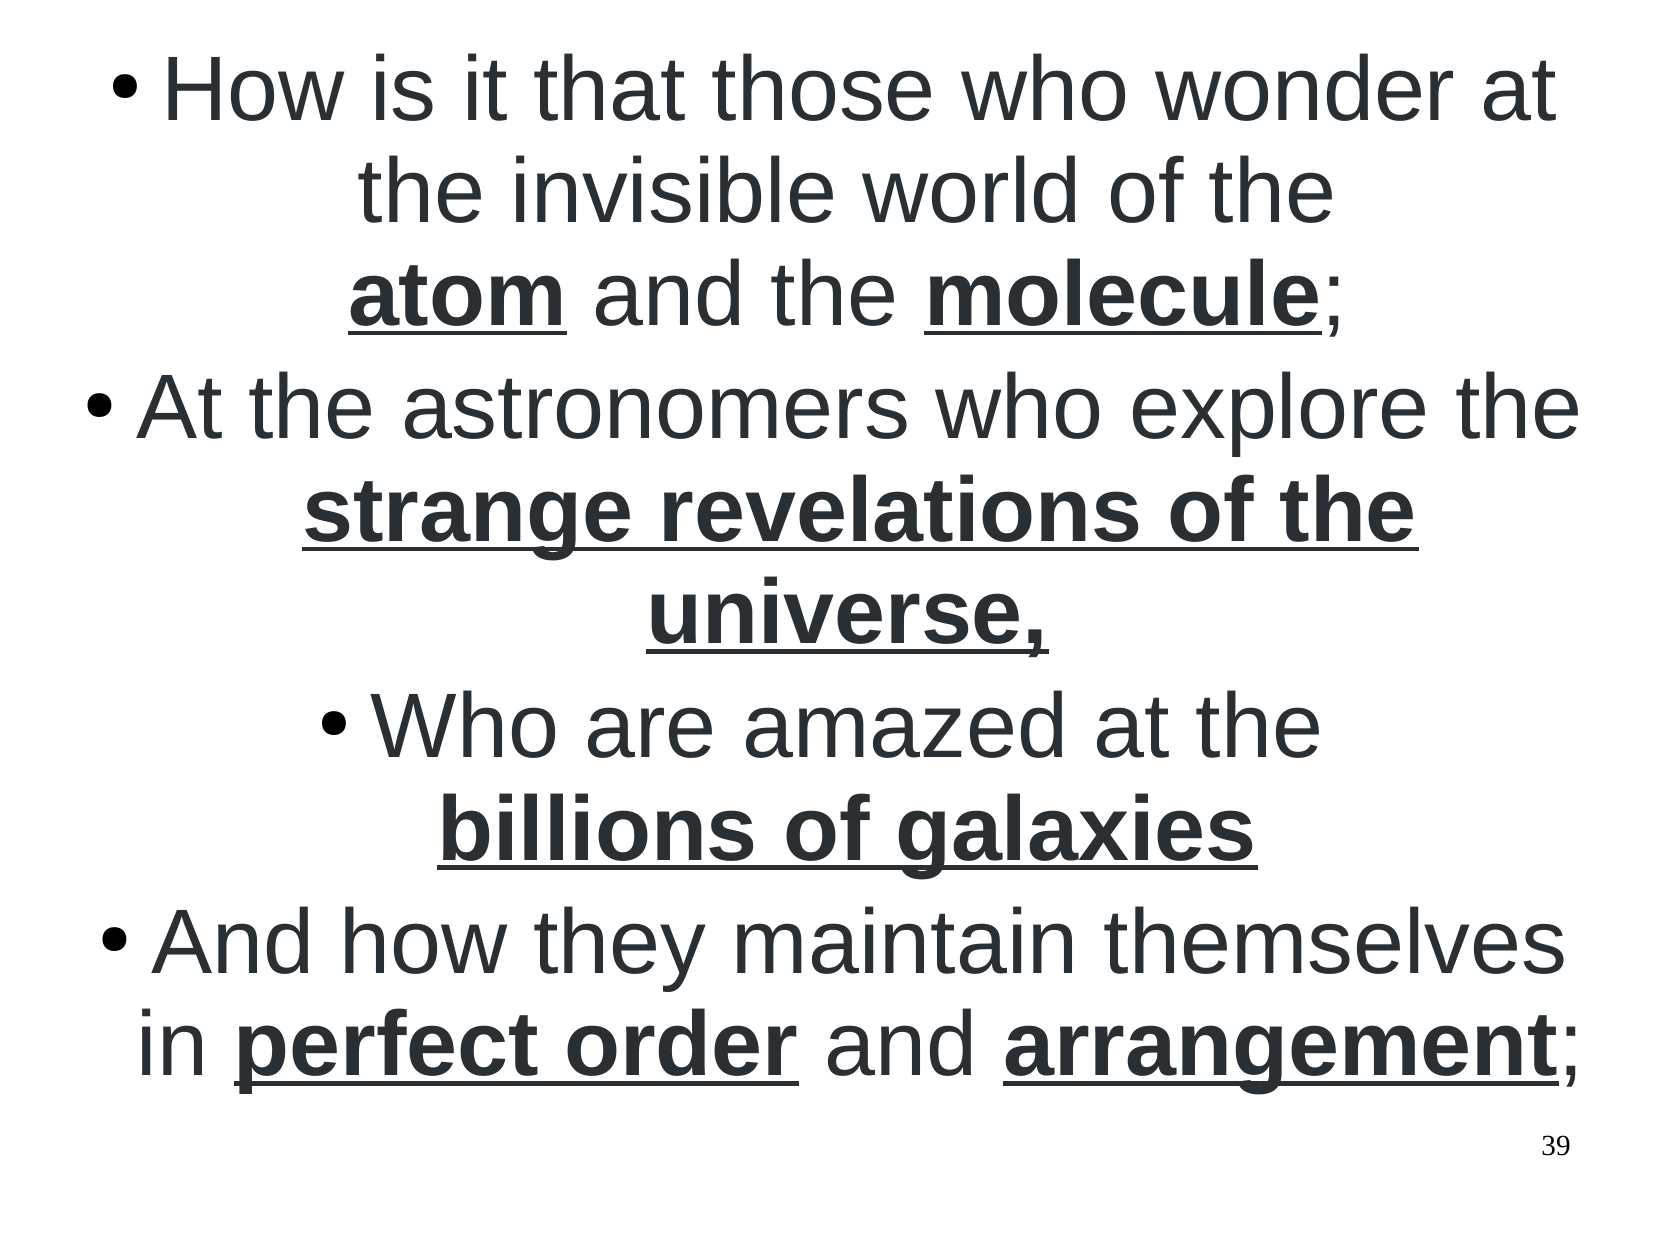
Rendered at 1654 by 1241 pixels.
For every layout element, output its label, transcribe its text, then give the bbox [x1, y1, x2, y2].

list How is it that those who wonder at the invisible world of the atom and the molecule; At the astronomers who explore the strange revelations of the universe, Who are amazed at the billions of galaxies And how they maintain themselves in perfect order and arrangement; [37, 37, 1613, 1201]
